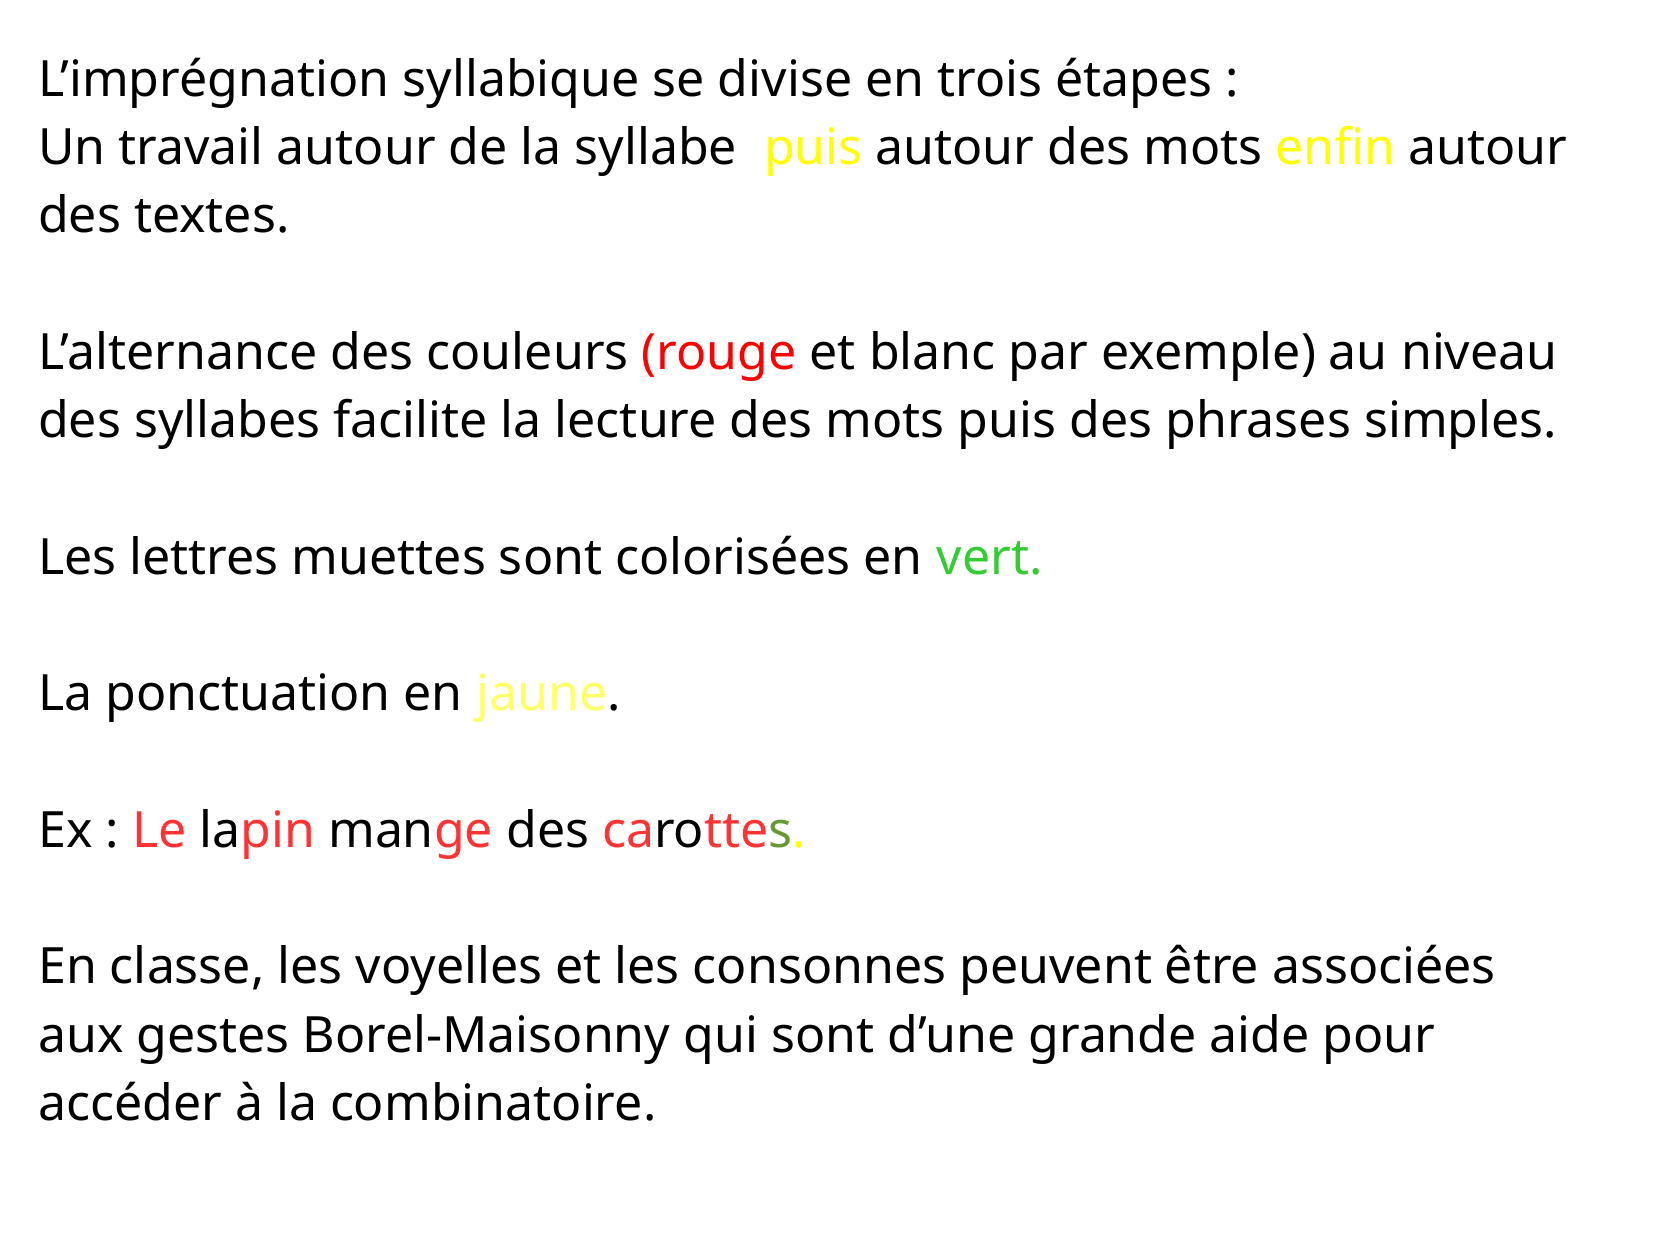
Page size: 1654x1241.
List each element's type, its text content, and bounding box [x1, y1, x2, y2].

text_box L’imprégnation syllabique se divise en trois étapes : Un travail autour de la syllabe, puis autour des mots enfin autour des textes. L’alternance des couleurs (rouge et blanc par exemple) au niveau des syllabes facilite la lecture des mots puis des phrases simples. Les lettres muettes sont colorisées en vert. La ponctuation en jaune. Ex : Le lapin mange des carottes. En classe, les voyelles et les consonnes peuvent être associées aux gestes Borel-Maisonny qui sont d’une grande aide pour accéder à la combinatoire. [23, 35, 1607, 1241]
